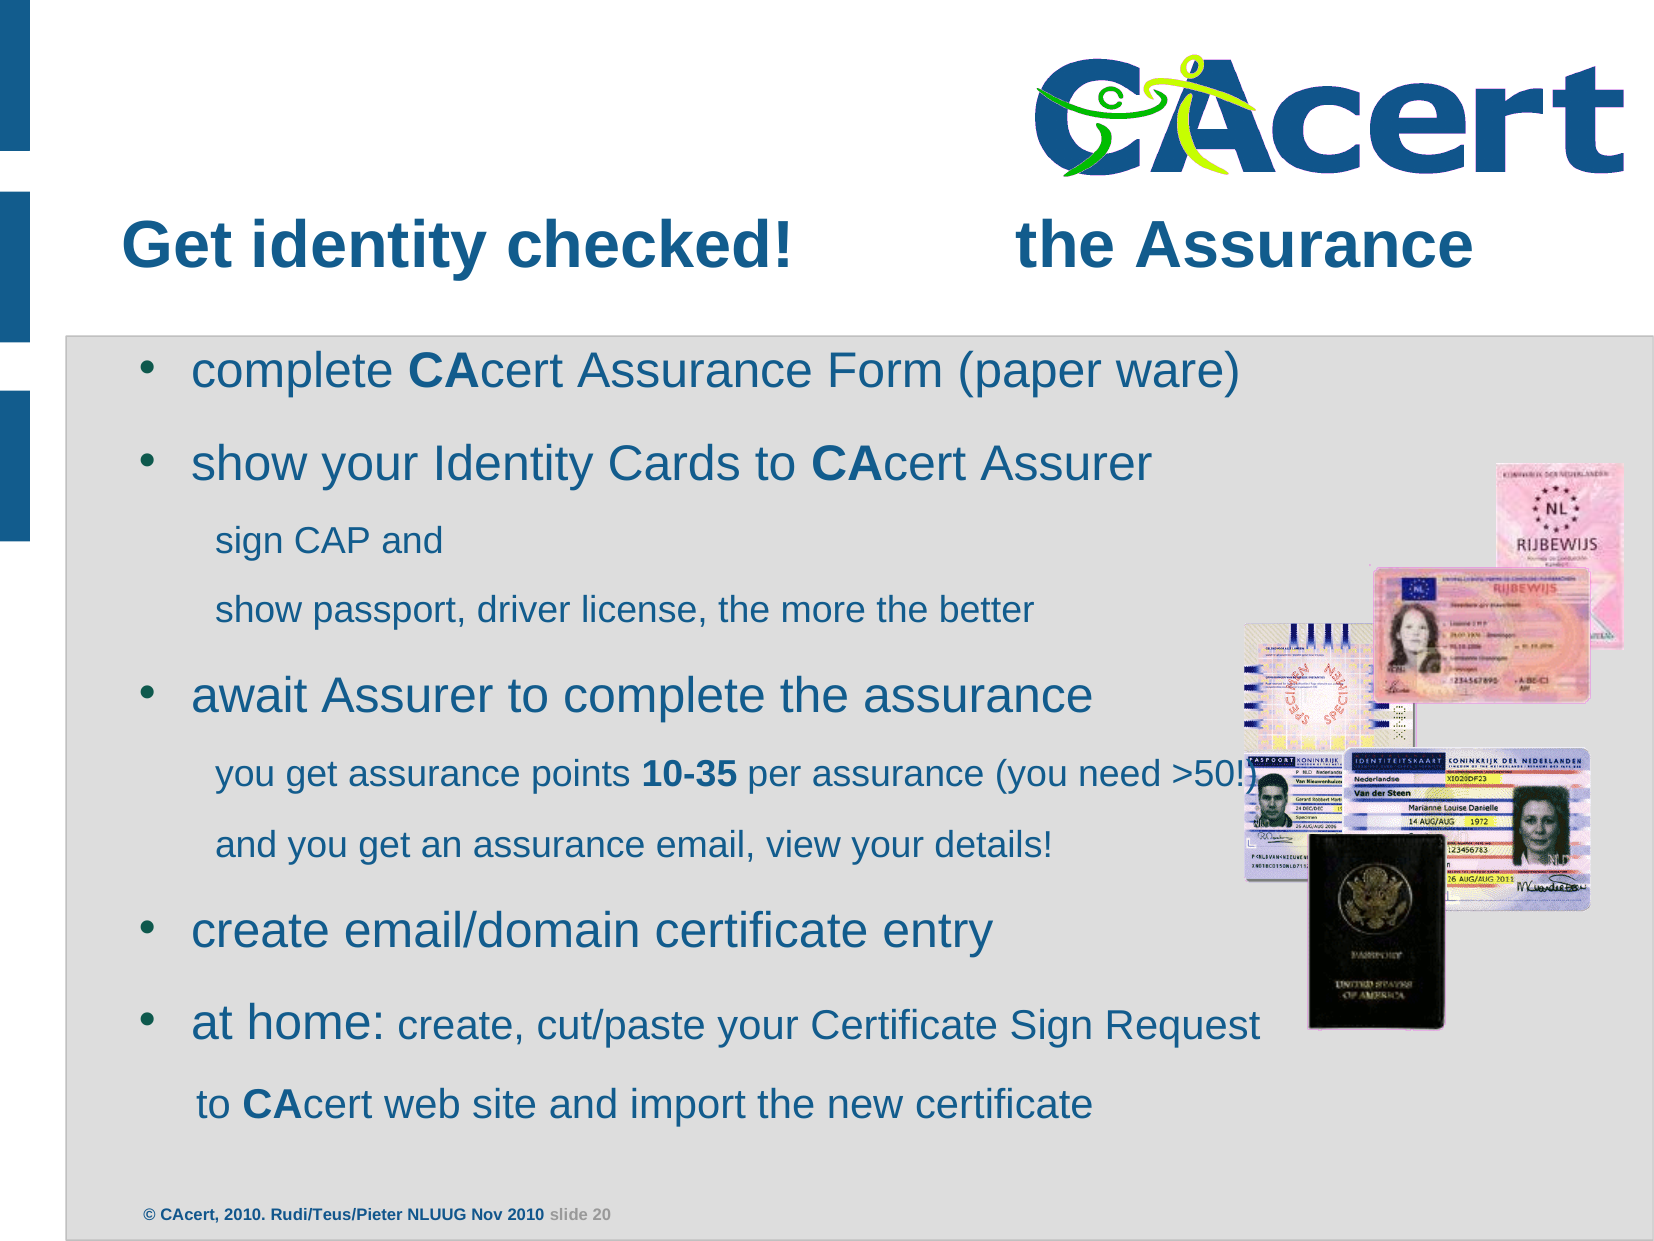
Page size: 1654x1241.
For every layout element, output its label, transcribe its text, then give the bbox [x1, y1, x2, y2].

list complete CAcert Assurance Form (paper ware)‏ show your Identity Cards to CAcert Assurer sign CAP and show passport, driver license, the more the better await Assurer to complete the assurance you get assurance points 10-35 per assurance (you need >50!)‏ and you get an assurance email, view your details! create email/domain certificate entry at home: create, cut/paste your Certificate Sign Request to CAcert web site and import the new certificate [121, 344, 1595, 1238]
picture [1302, 746, 1595, 1034]
title Get identity checked! the Assurance [121, 177, 1533, 316]
picture [1369, 463, 1624, 711]
picture [1033, 53, 1625, 178]
